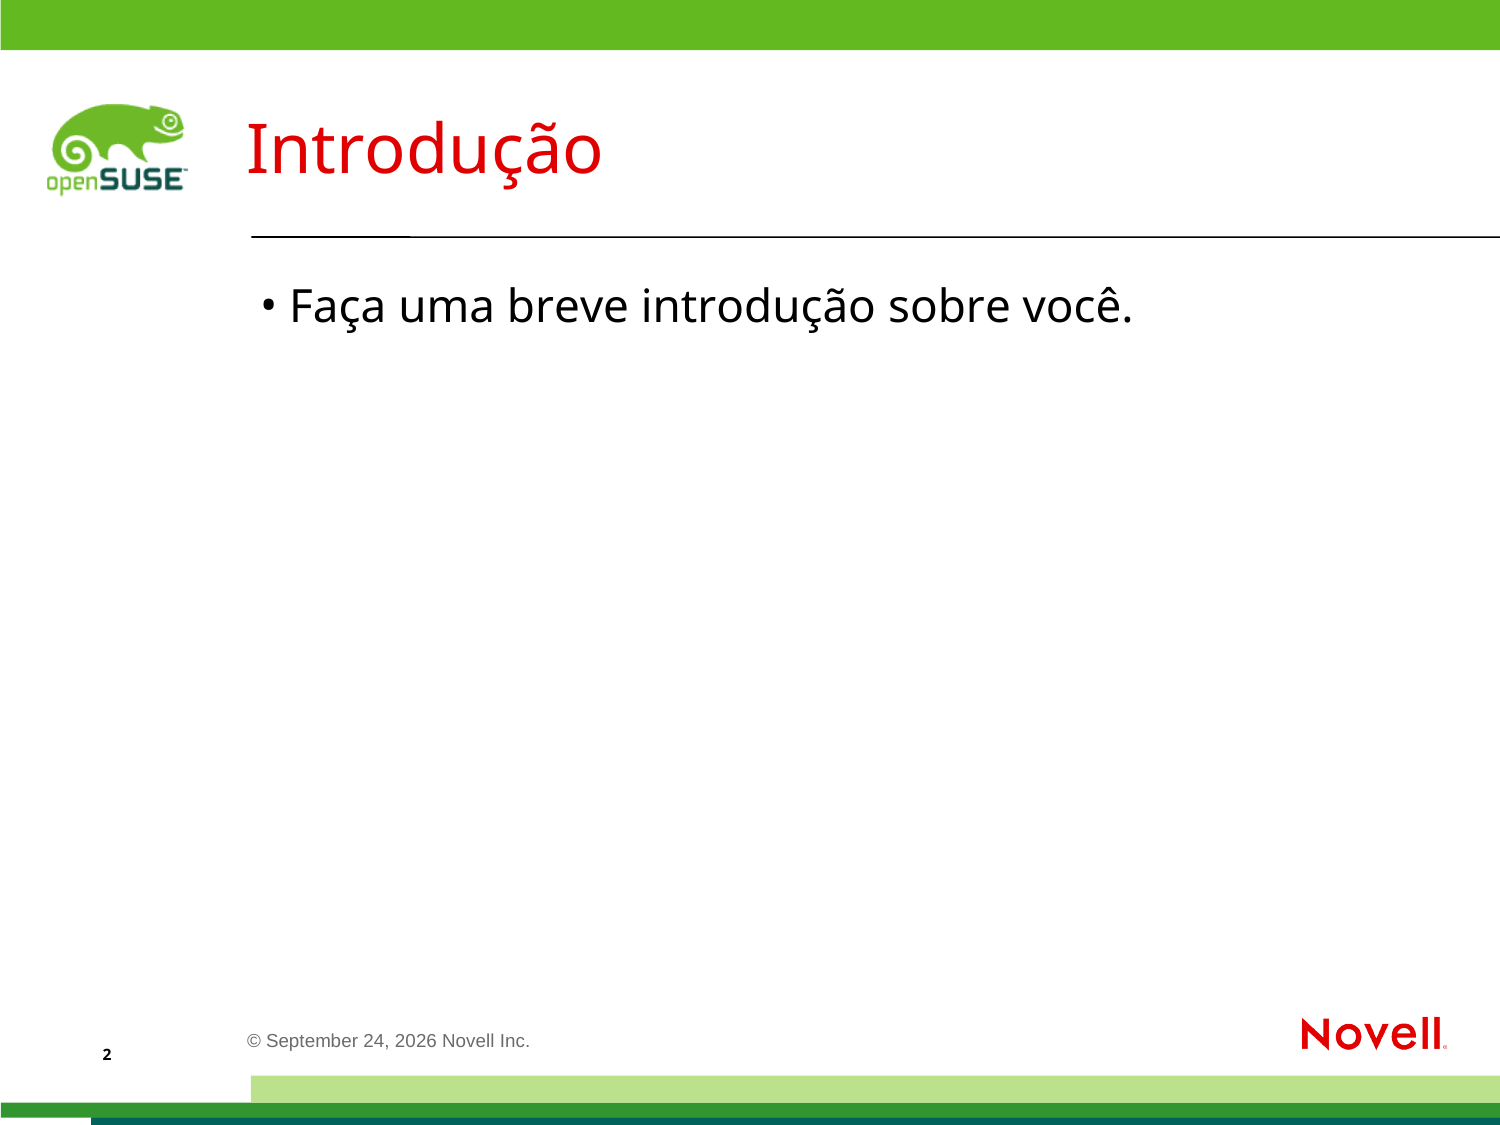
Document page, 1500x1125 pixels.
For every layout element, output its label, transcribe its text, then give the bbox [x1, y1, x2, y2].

picture [1295, 1026, 1453, 1056]
title Introdução [246, 60, 1409, 239]
list Faça uma breve introdução sobre você. [245, 267, 1458, 1026]
picture [47, 104, 188, 197]
